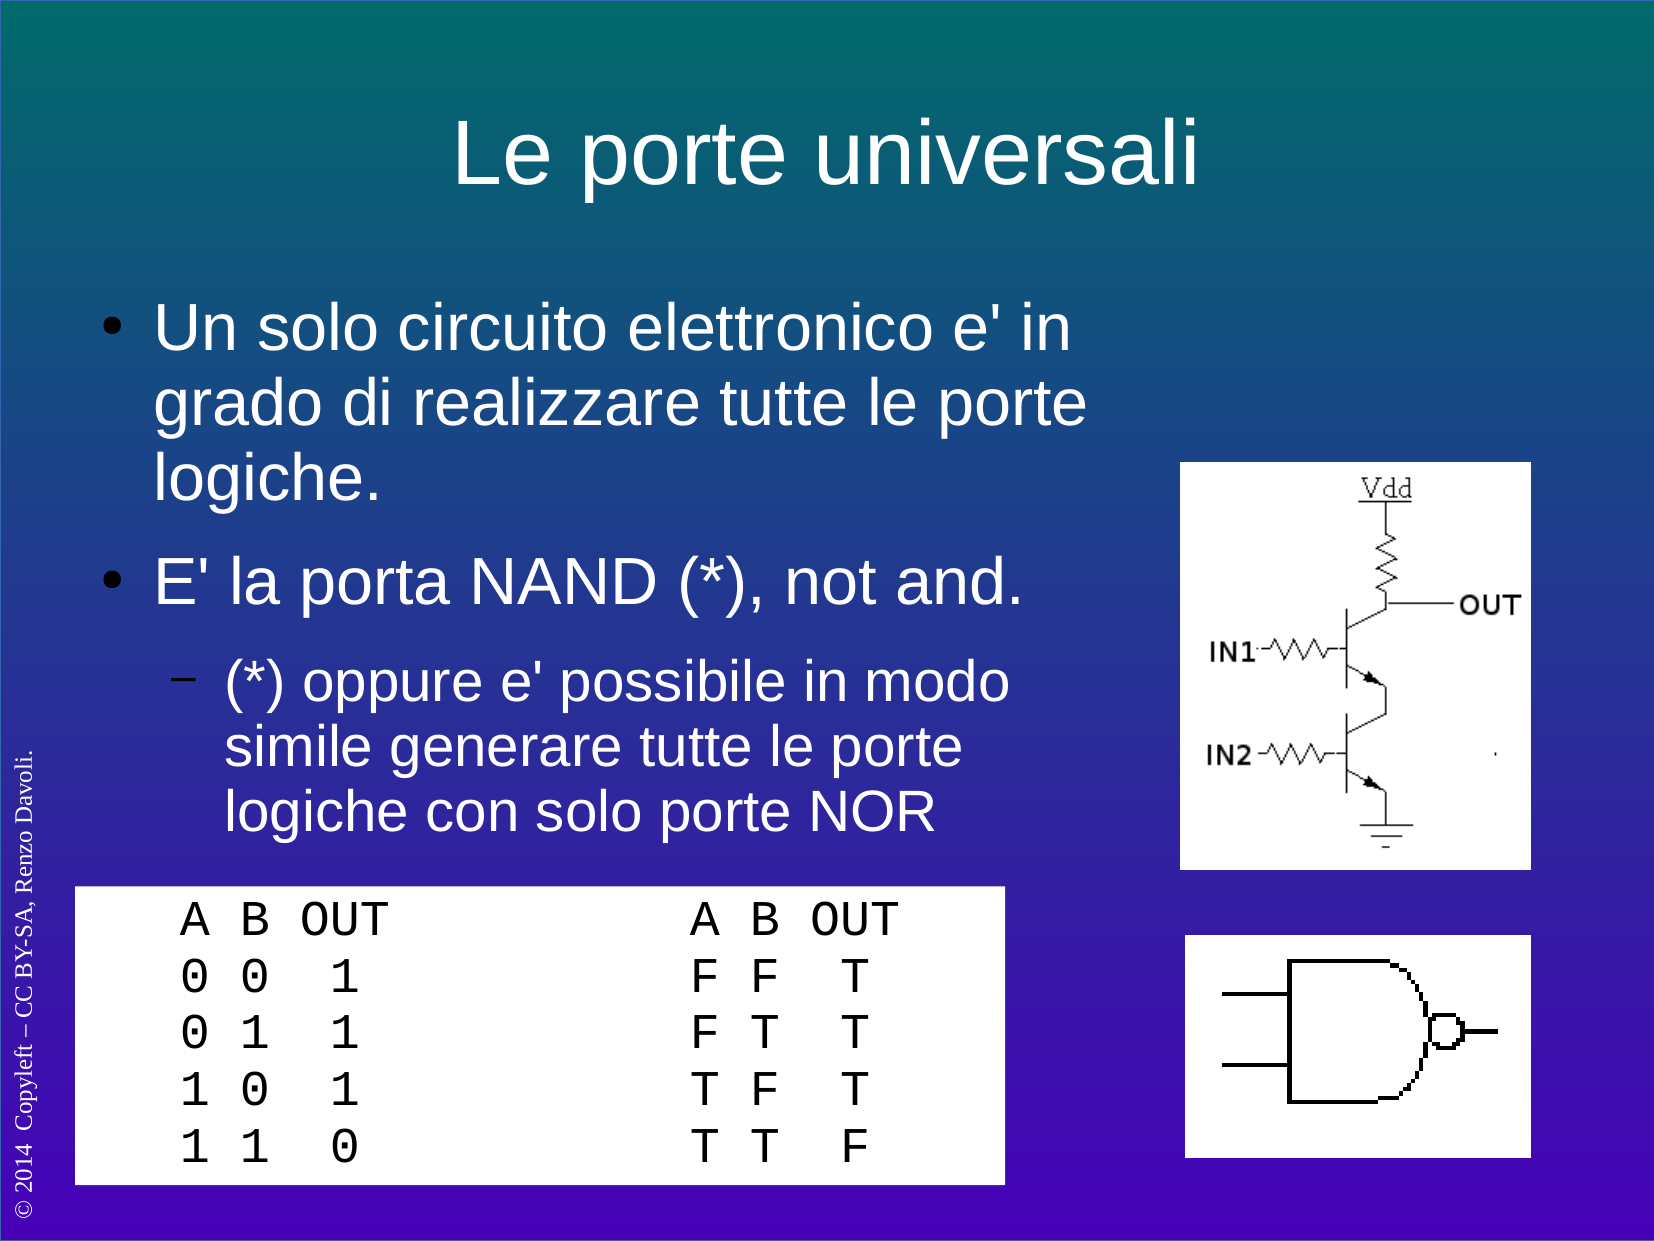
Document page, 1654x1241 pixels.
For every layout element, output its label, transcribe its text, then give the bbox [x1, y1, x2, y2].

picture [1185, 935, 1531, 1158]
title Le porte universali [82, 49, 1571, 257]
text_box A B OUT A B OUT 0 0 1 F F T 0 1 1 F T T 1 0 1 T F T 1 1 0 T T F [75, 886, 1006, 1186]
list Un solo circuito elettronico e' in grado di realizzare tutte le porte logiche. E' la porta NAND (*), not and. (*) oppure e' possibile in modo simile generare tutte le porte logiche con solo porte NOR [82, 290, 1141, 1126]
picture [1180, 462, 1531, 871]
